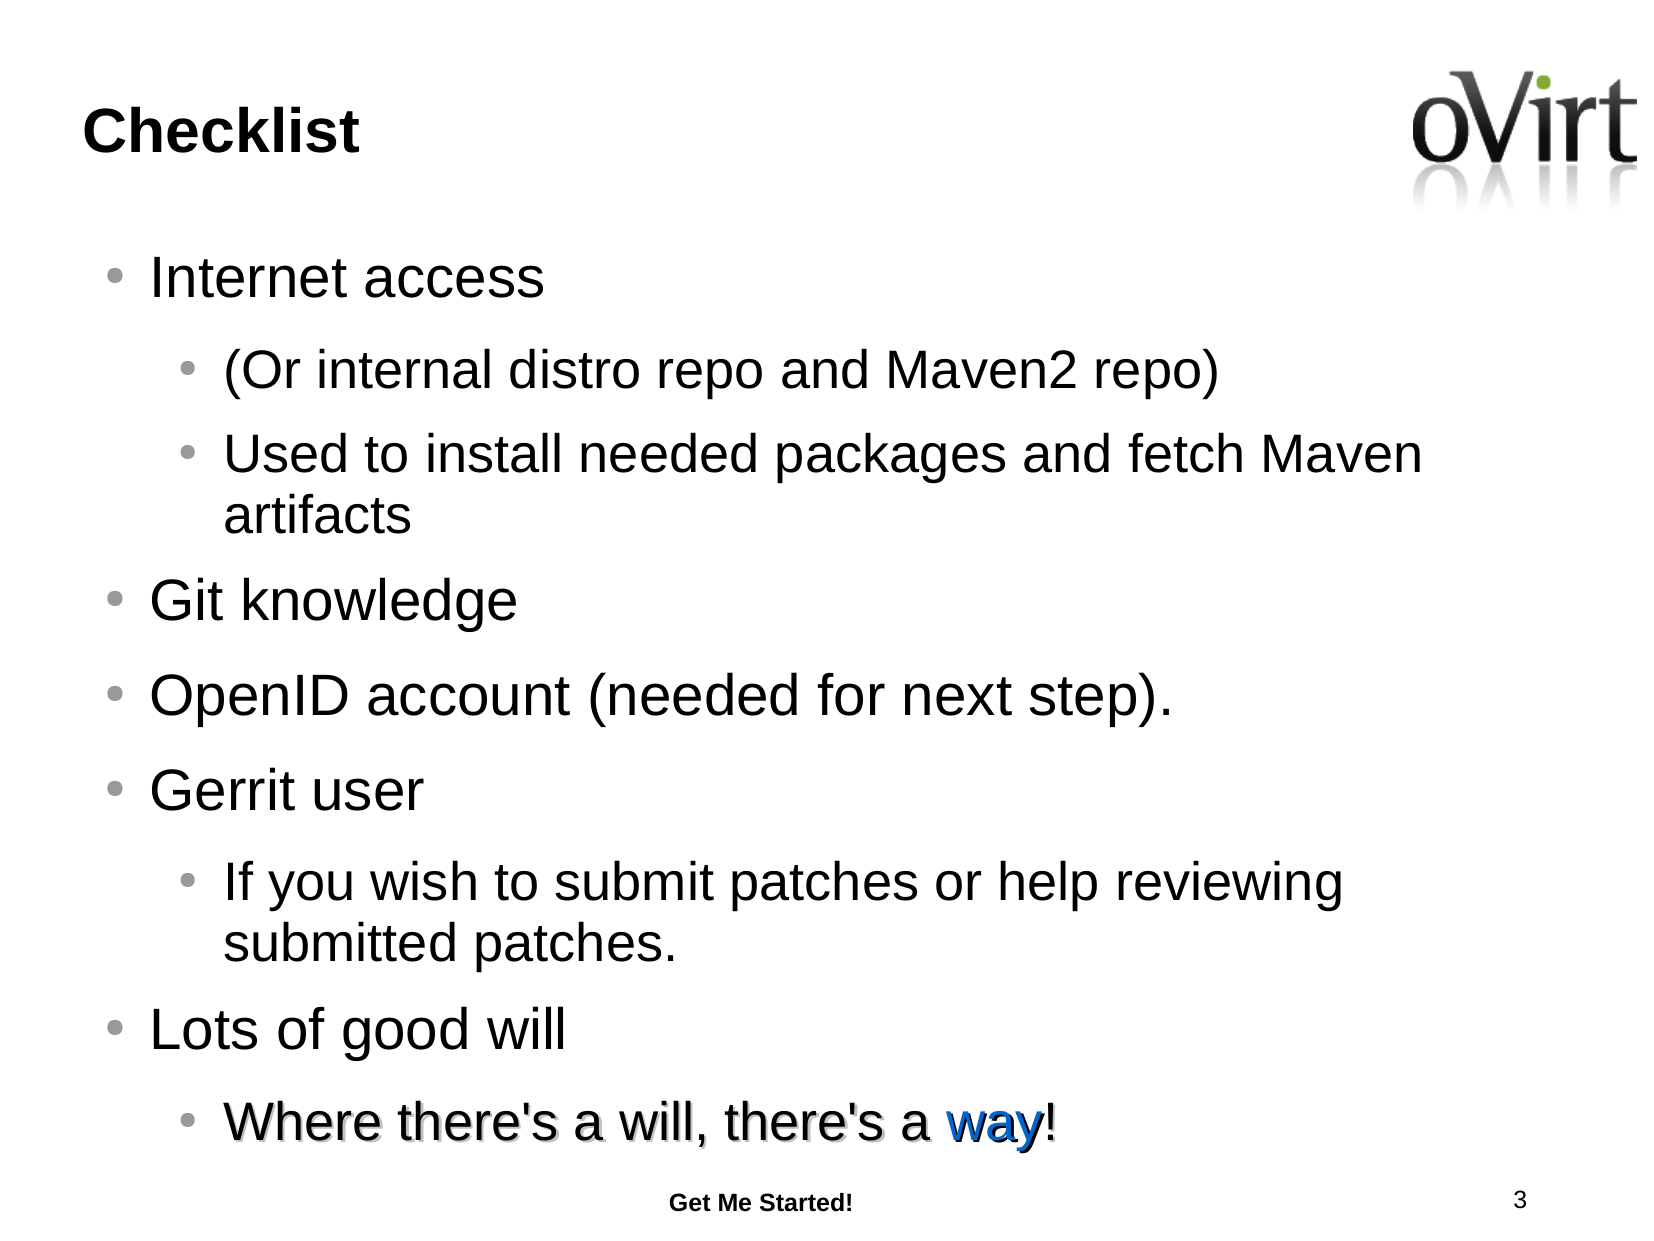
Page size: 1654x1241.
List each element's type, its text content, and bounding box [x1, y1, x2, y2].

title Checklist [82, 37, 1303, 226]
list Internet access (Or internal distro repo and Maven2 repo) Used to install needed packages and fetch Maven artifacts Git knowledge OpenID account (needed for next step). Gerrit user If you wish to submit patches or help reviewing submitted patches. Lots of good will Where there's a will, there's a way! [89, 244, 1578, 1152]
picture [1413, 63, 1637, 212]
